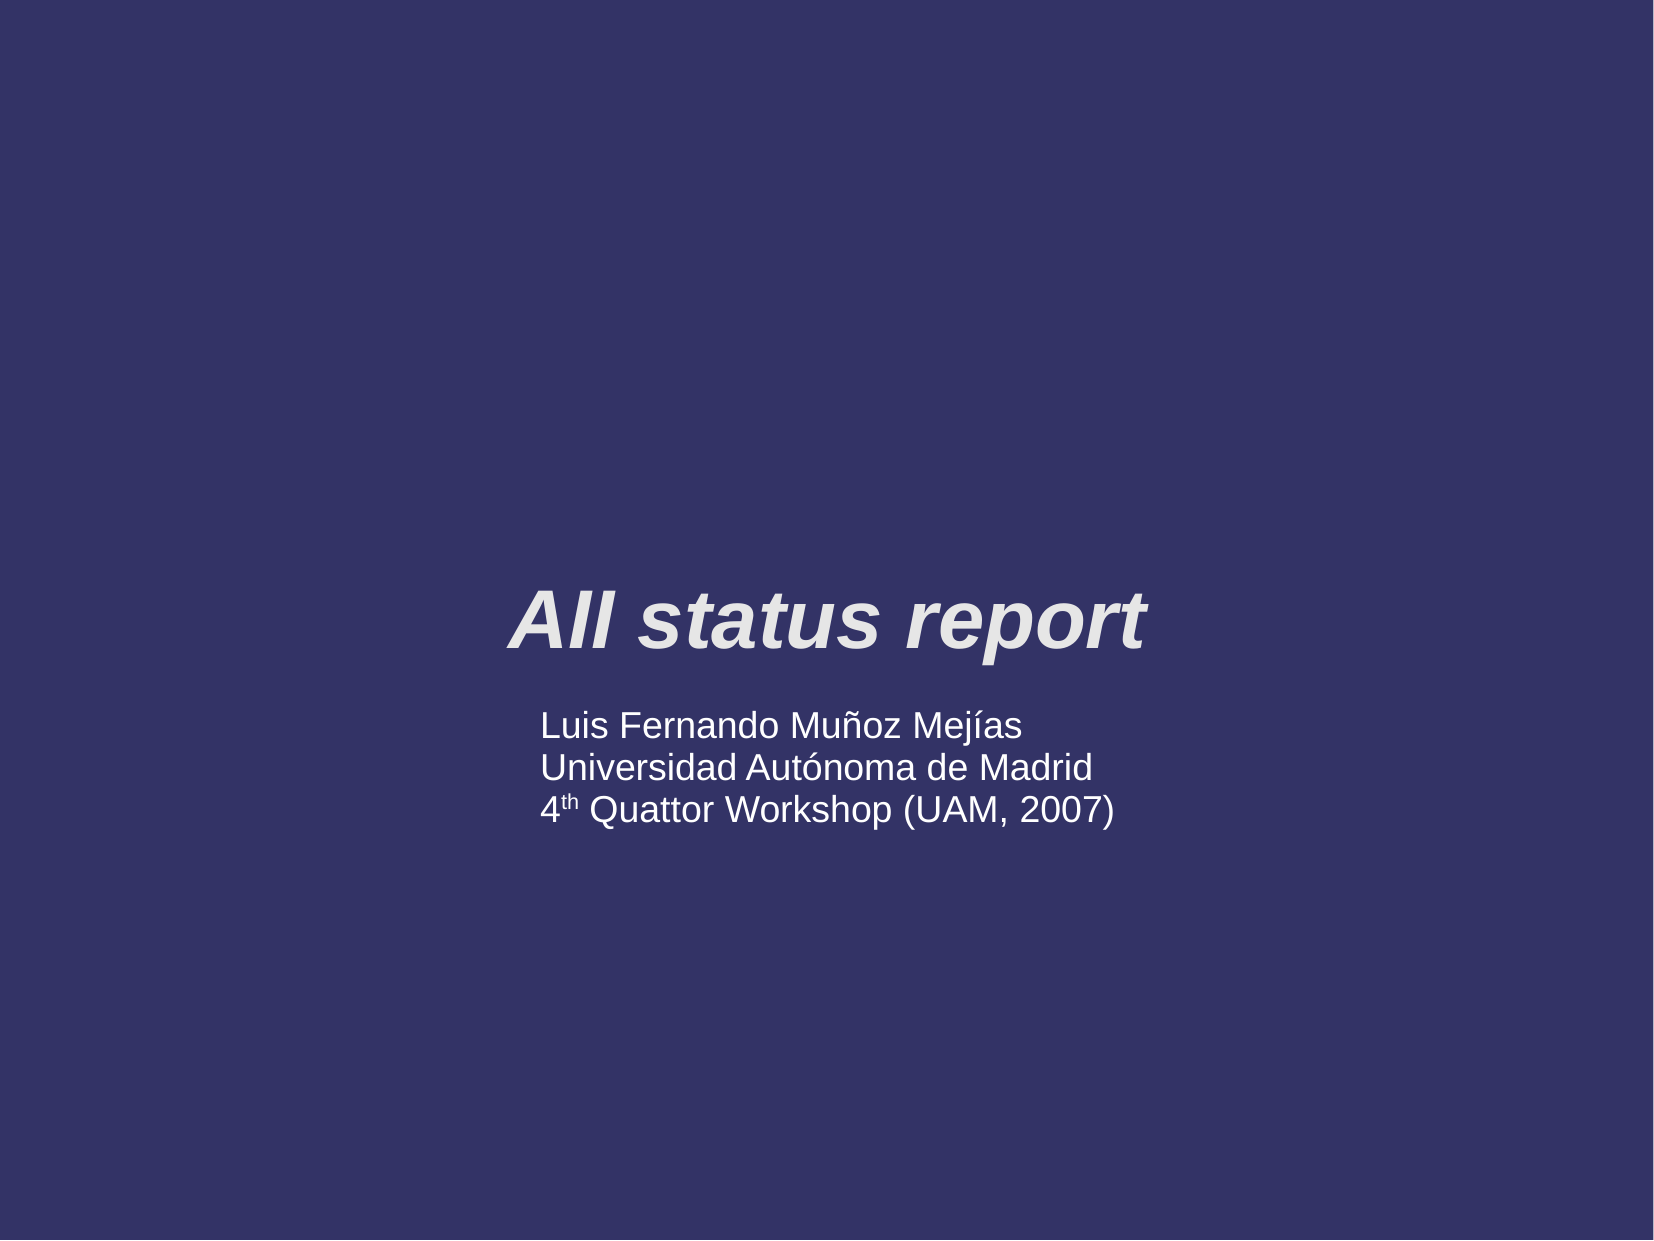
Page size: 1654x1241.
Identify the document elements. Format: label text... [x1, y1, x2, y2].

title AII status report [121, 523, 1534, 717]
text_box Luis Fernando Muñoz Mejías Universidad Autónoma de Madrid 4th Quattor Workshop (UAM, 2007) [525, 696, 1129, 852]
